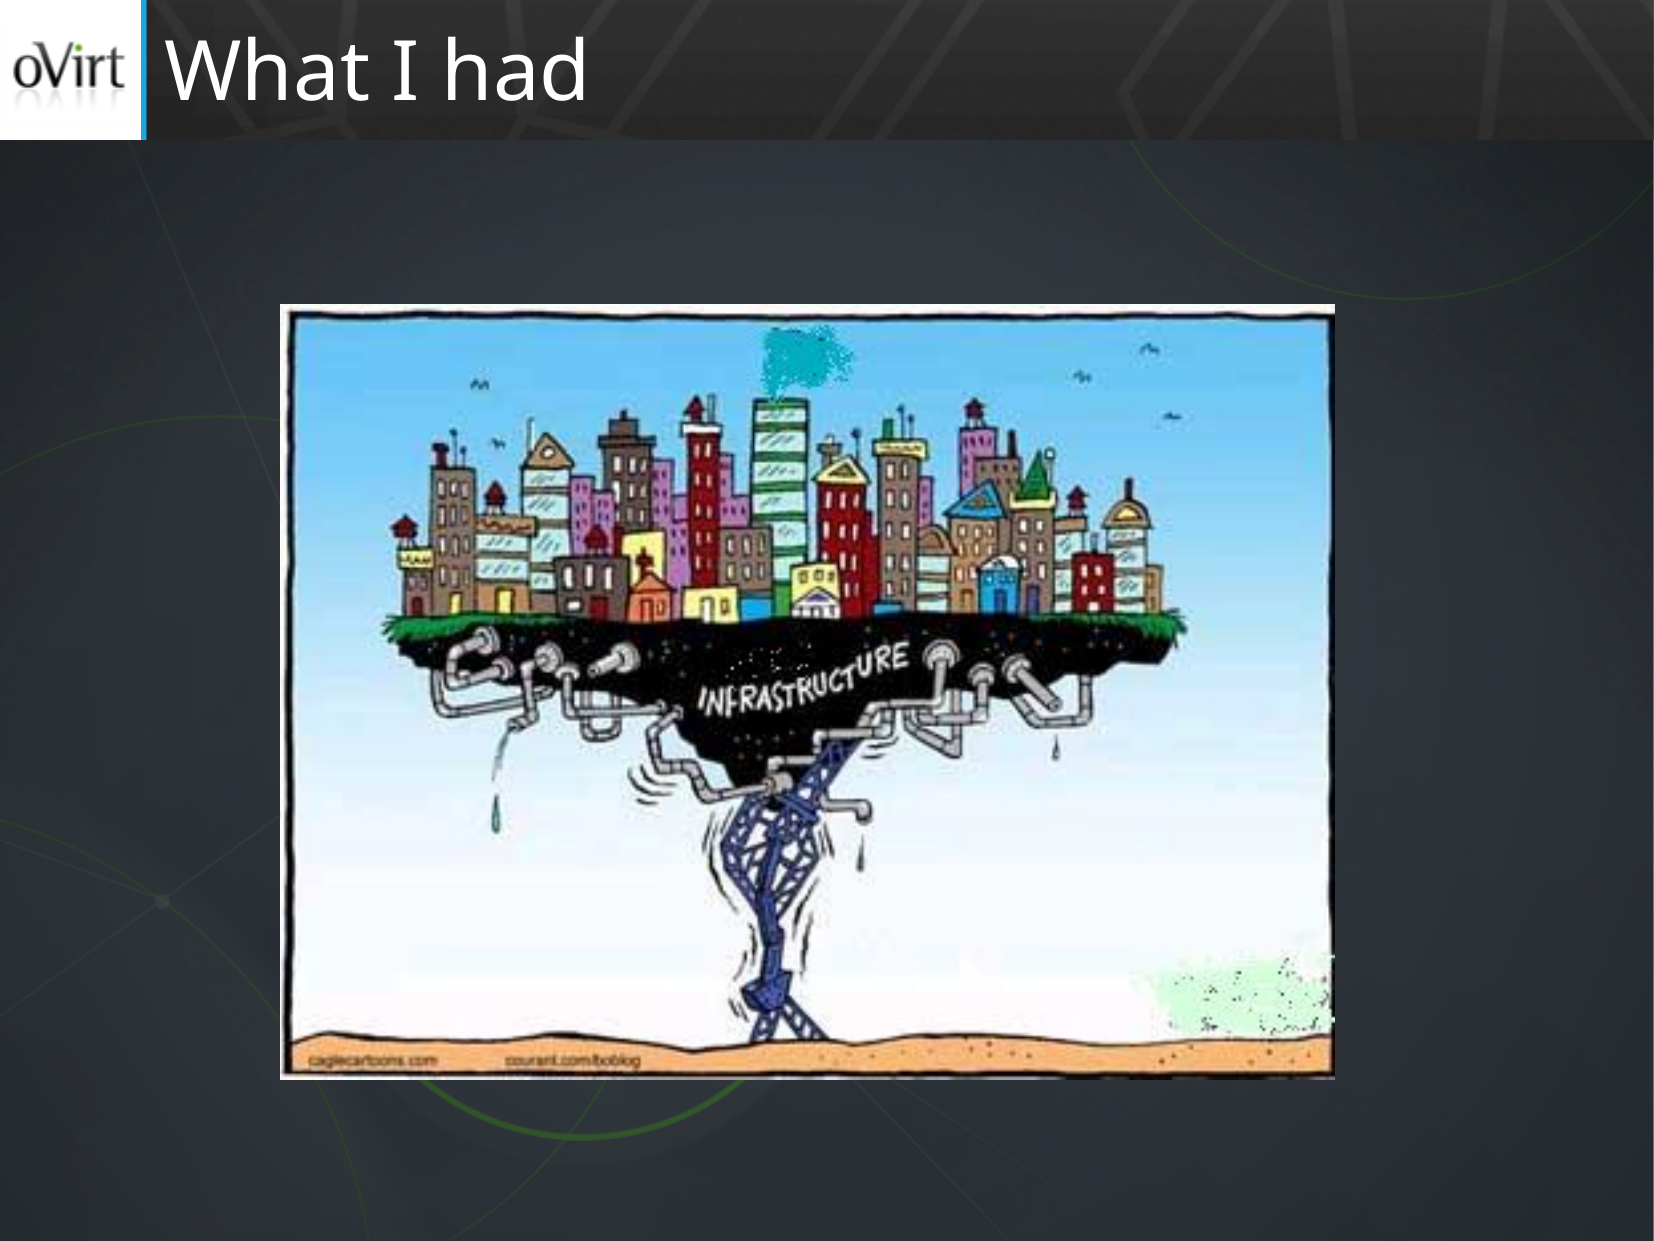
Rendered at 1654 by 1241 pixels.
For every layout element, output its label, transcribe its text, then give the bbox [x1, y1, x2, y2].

picture [0, 0, 1654, 1241]
title What I had [164, 18, 1653, 119]
